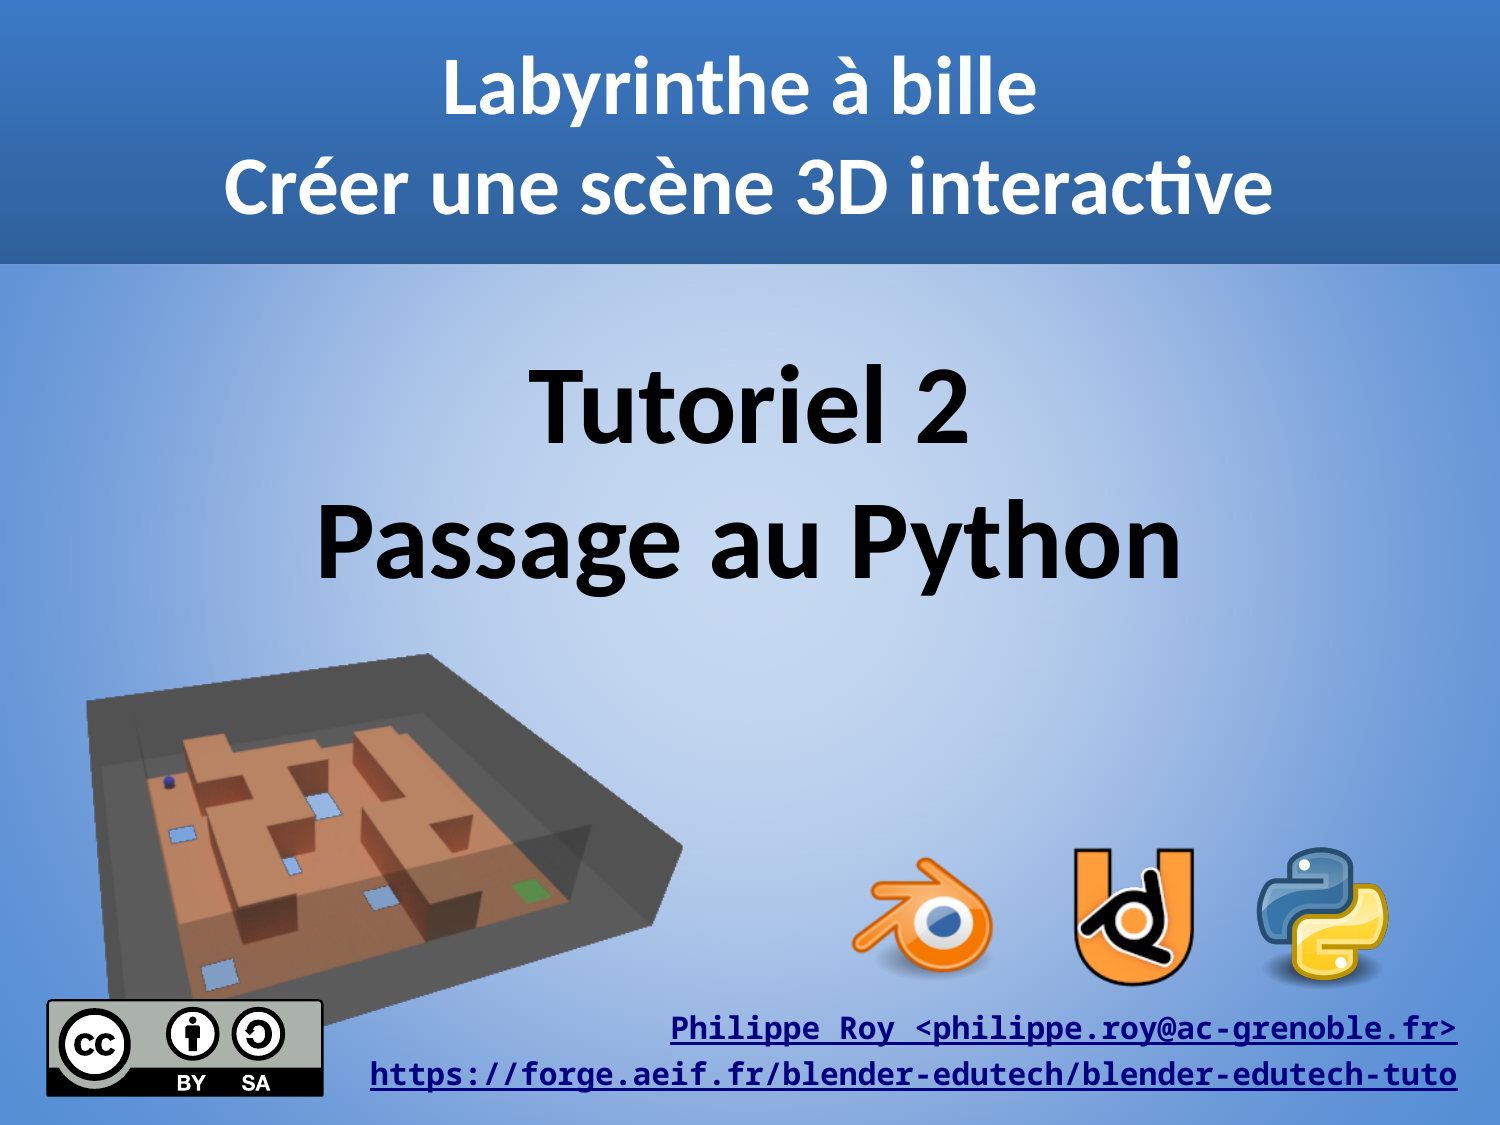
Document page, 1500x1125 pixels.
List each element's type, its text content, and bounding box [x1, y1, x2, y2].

title Labyrinthe à bille Créer une scène 3D interactive [0, 0, 1500, 264]
picture [0, 264, 1500, 323]
text_box https://forge.aeif.fr/blender-edutech/blender-edutech-tuto [338, 1051, 1473, 1097]
text_box Philippe Roy <philippe.roy@ac-grenoble.fr> [338, 1004, 1473, 1051]
subtitle Tutoriel 2 Passage au Python [0, 323, 1500, 626]
picture [0, 626, 1500, 1125]
